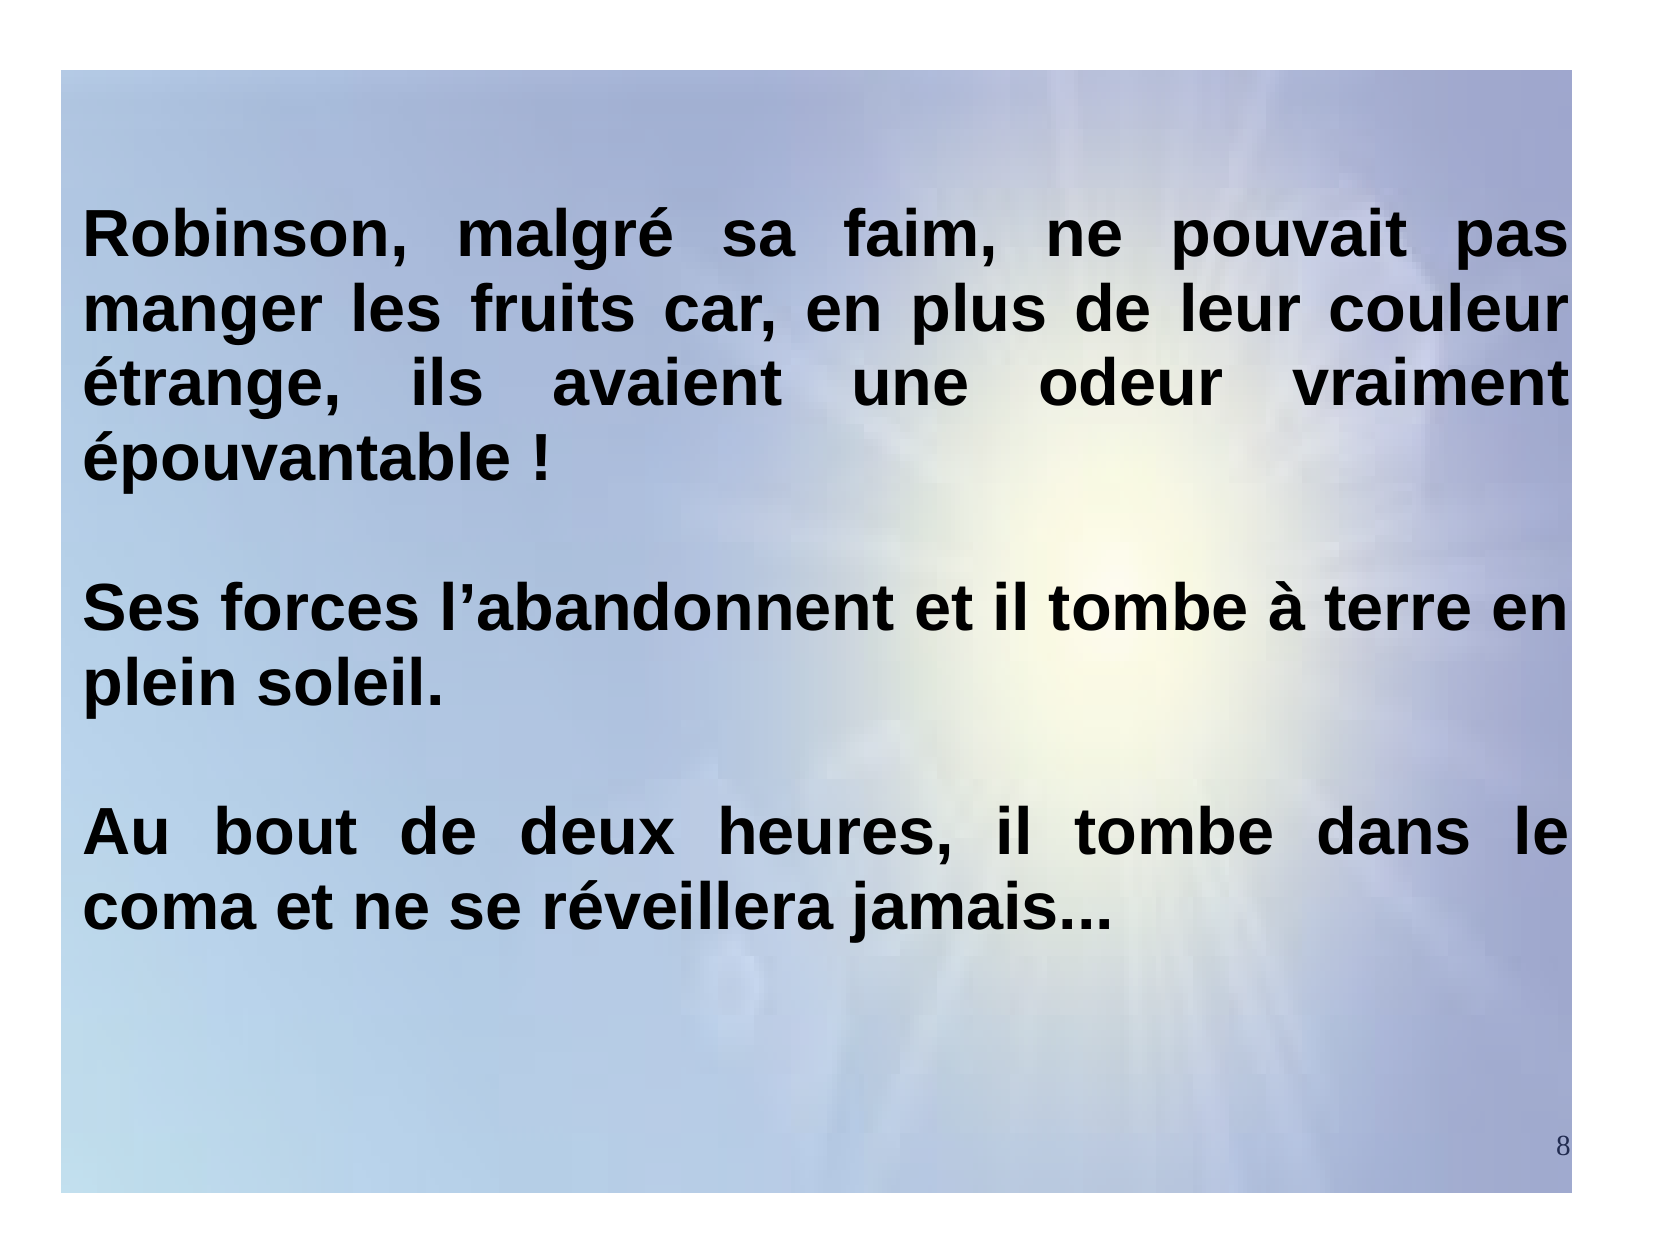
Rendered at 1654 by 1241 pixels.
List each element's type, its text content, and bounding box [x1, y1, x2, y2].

picture [61, 70, 1572, 1193]
subtitle Robinson, malgré sa faim, ne pouvait pas manger les fruits car, en plus de leur couleur étrange, ils avaient une odeur vraiment épouvantable ! Ses forces l’abandonnent et il tombe à terre en plein soleil. Au bout de deux heures, il tombe dans le coma et ne se réveillera jamais... [82, 129, 1571, 1010]
